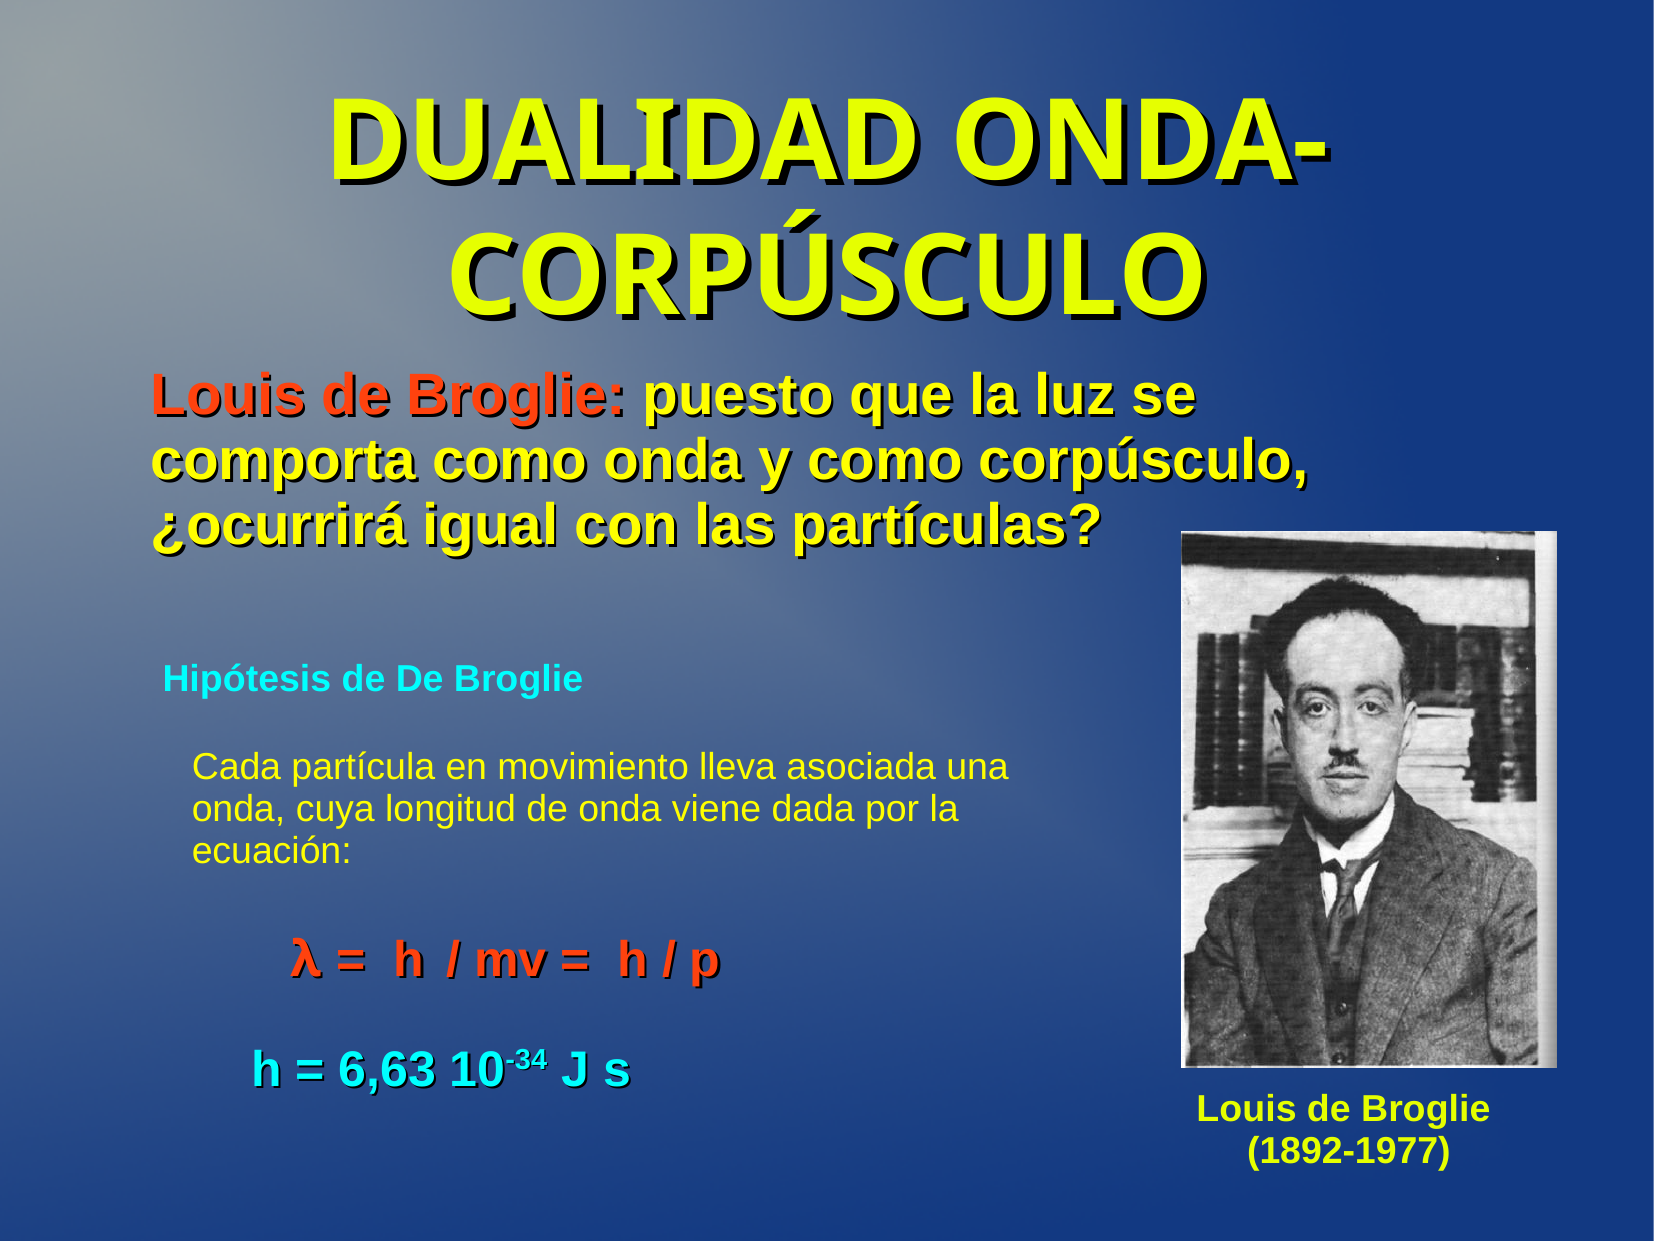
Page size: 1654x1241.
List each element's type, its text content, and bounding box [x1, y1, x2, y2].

text_box Louis de Broglie (1892-1977) [1122, 1079, 1565, 1182]
title DUALIDAD ONDA-CORPÚSCULO [88, 59, 1565, 345]
text_box Louis de Broglie: puesto que la luz se comporta como onda y como corpúsculo, ¿ocurrirá igual con las partículas? [135, 354, 1447, 569]
text_box Cada partícula en movimiento lleva asociada una onda, cuya longitud de onda viene dada por la ecuación: [177, 738, 1093, 880]
picture [0, 0, 1654, 1241]
text_box λ = h / mv = h / p [236, 915, 916, 1008]
text_box Hipótesis de De Broglie [147, 649, 680, 708]
text_box h = 6,63 10-34 J s [236, 1033, 798, 1110]
